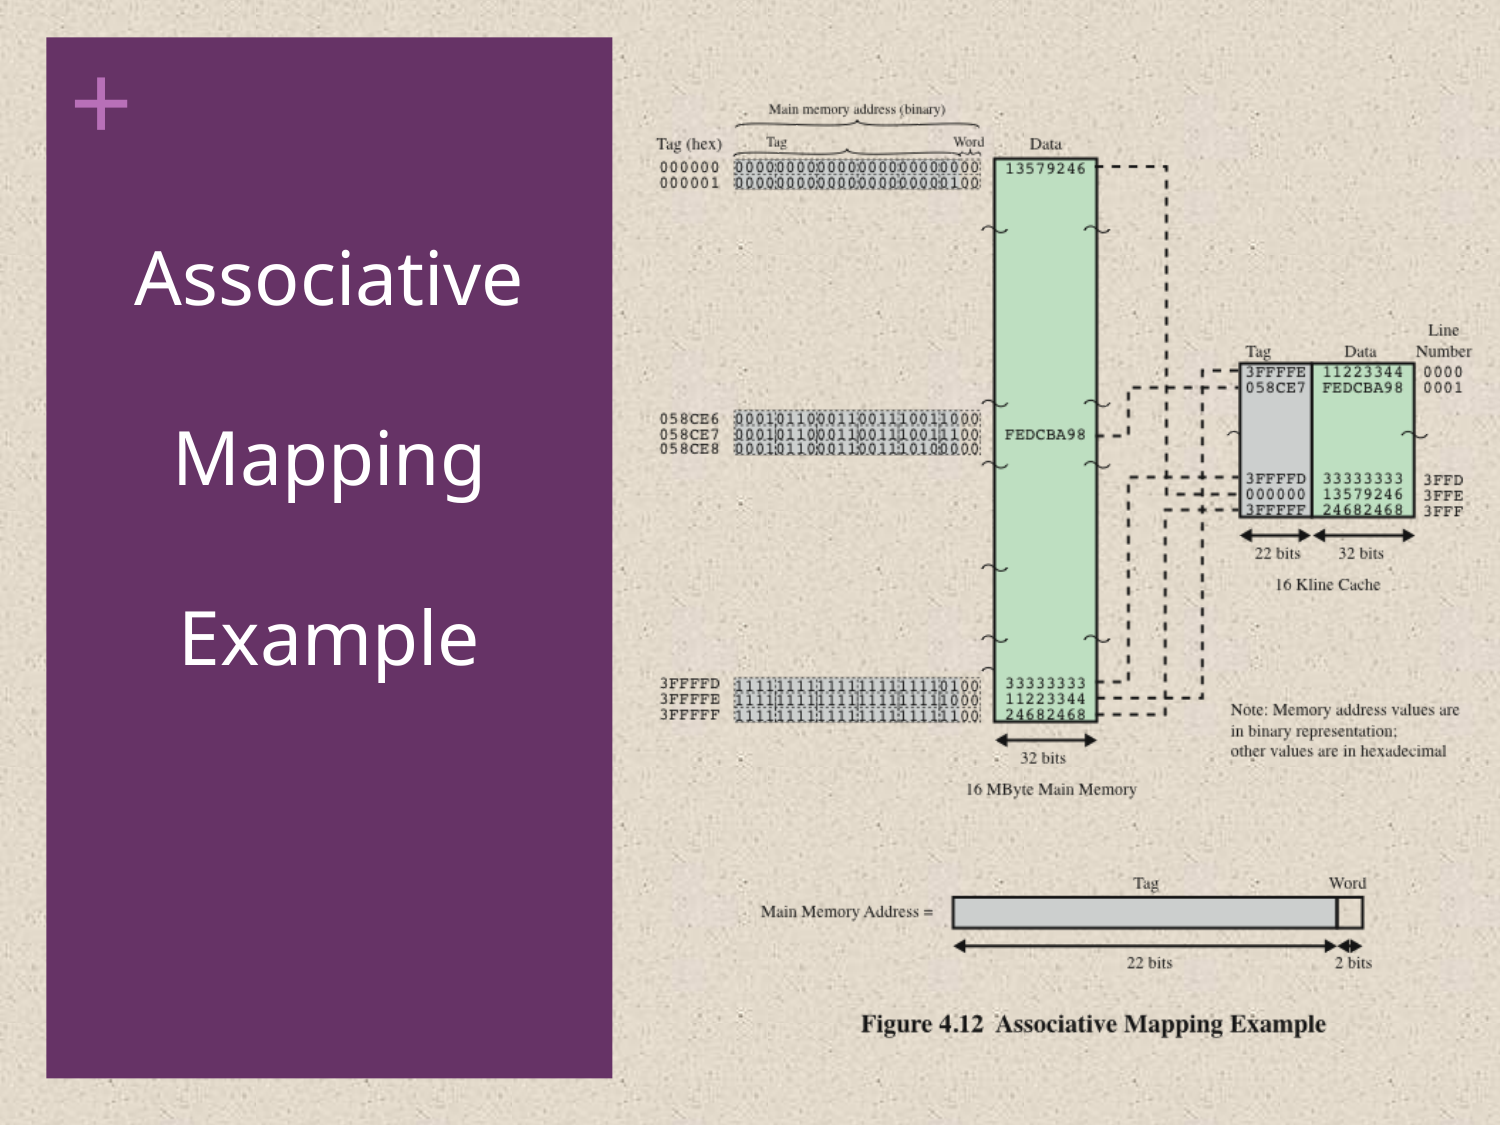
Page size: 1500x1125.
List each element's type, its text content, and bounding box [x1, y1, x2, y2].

picture [0, 0, 1500, 1125]
title Associative Mapping Example [62, 287, 597, 688]
